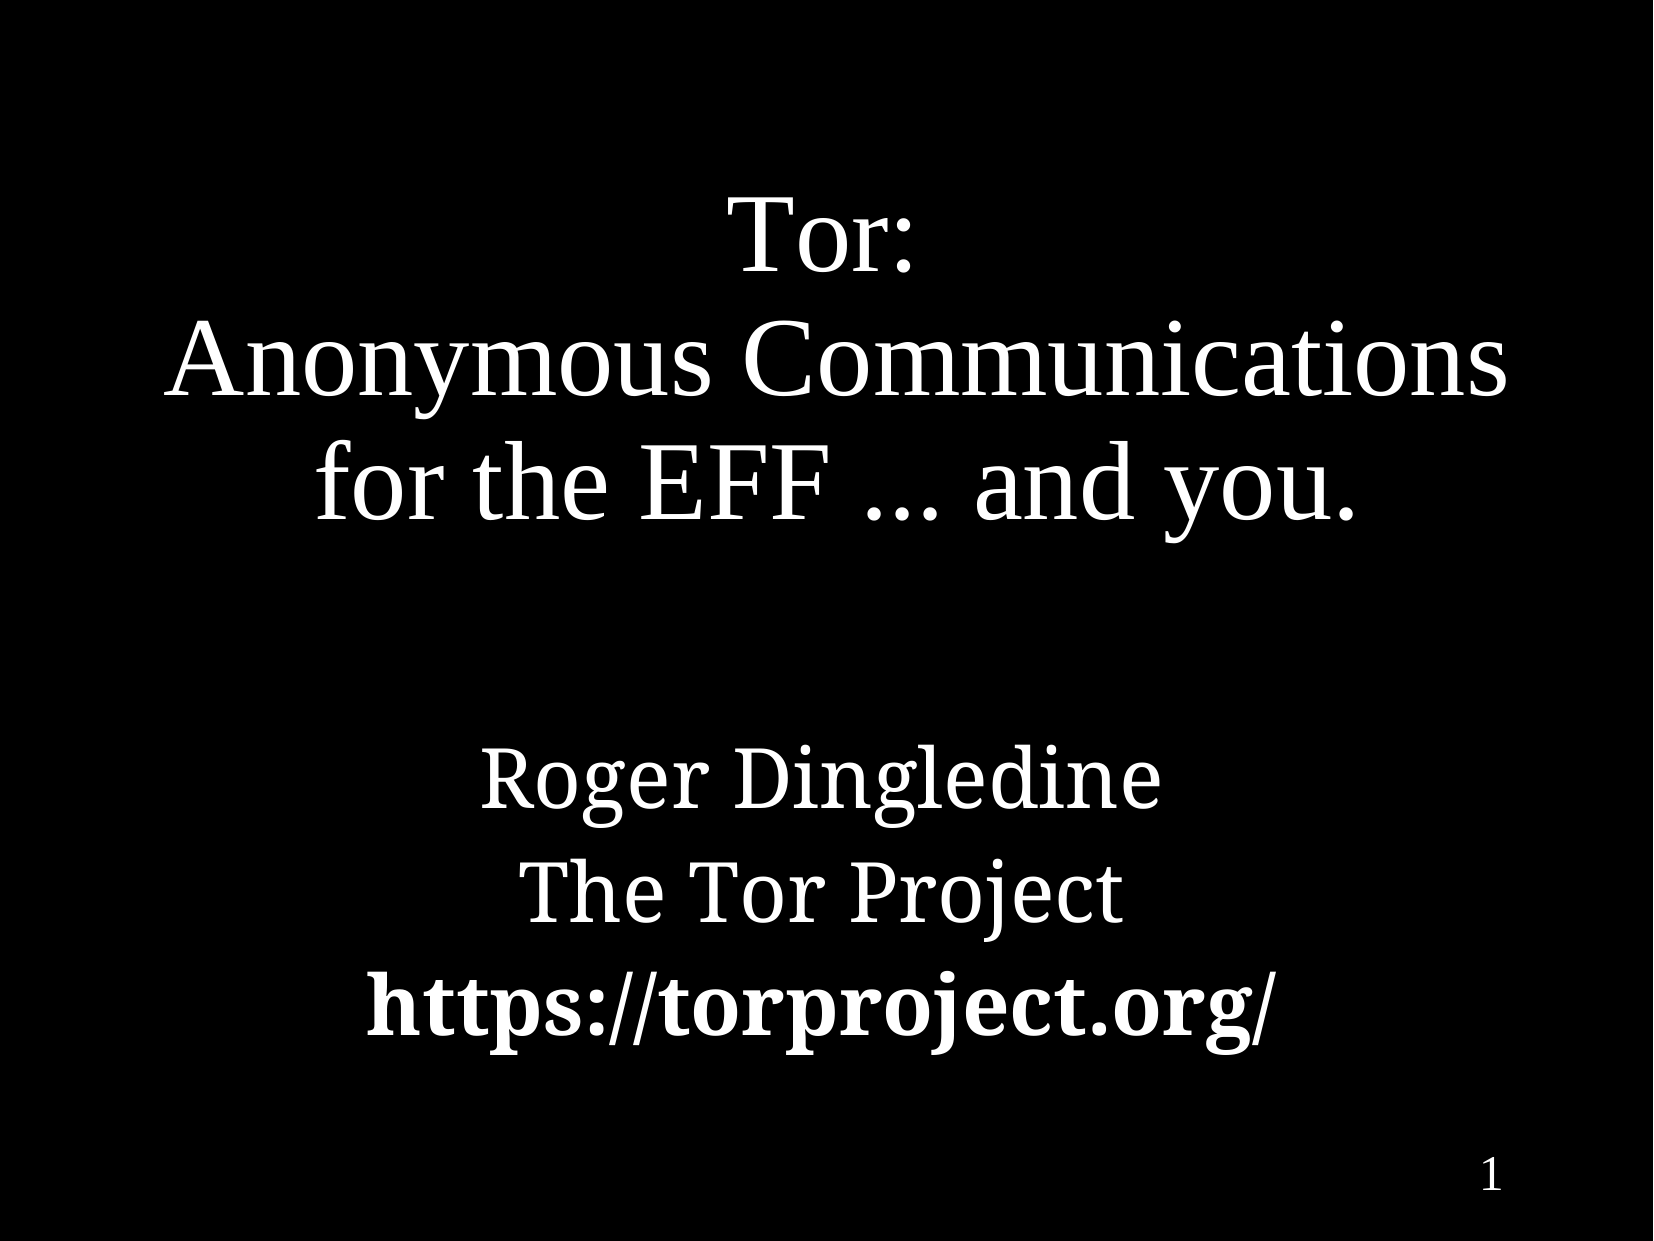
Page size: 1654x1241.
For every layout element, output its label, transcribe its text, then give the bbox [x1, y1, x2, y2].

subtitle Roger Dingledine The Tor Project https://torproject.org/ [116, 236, 1528, 1181]
title Tor: Anonymous Communications for the EFF ... and you. [131, 124, 1544, 591]
